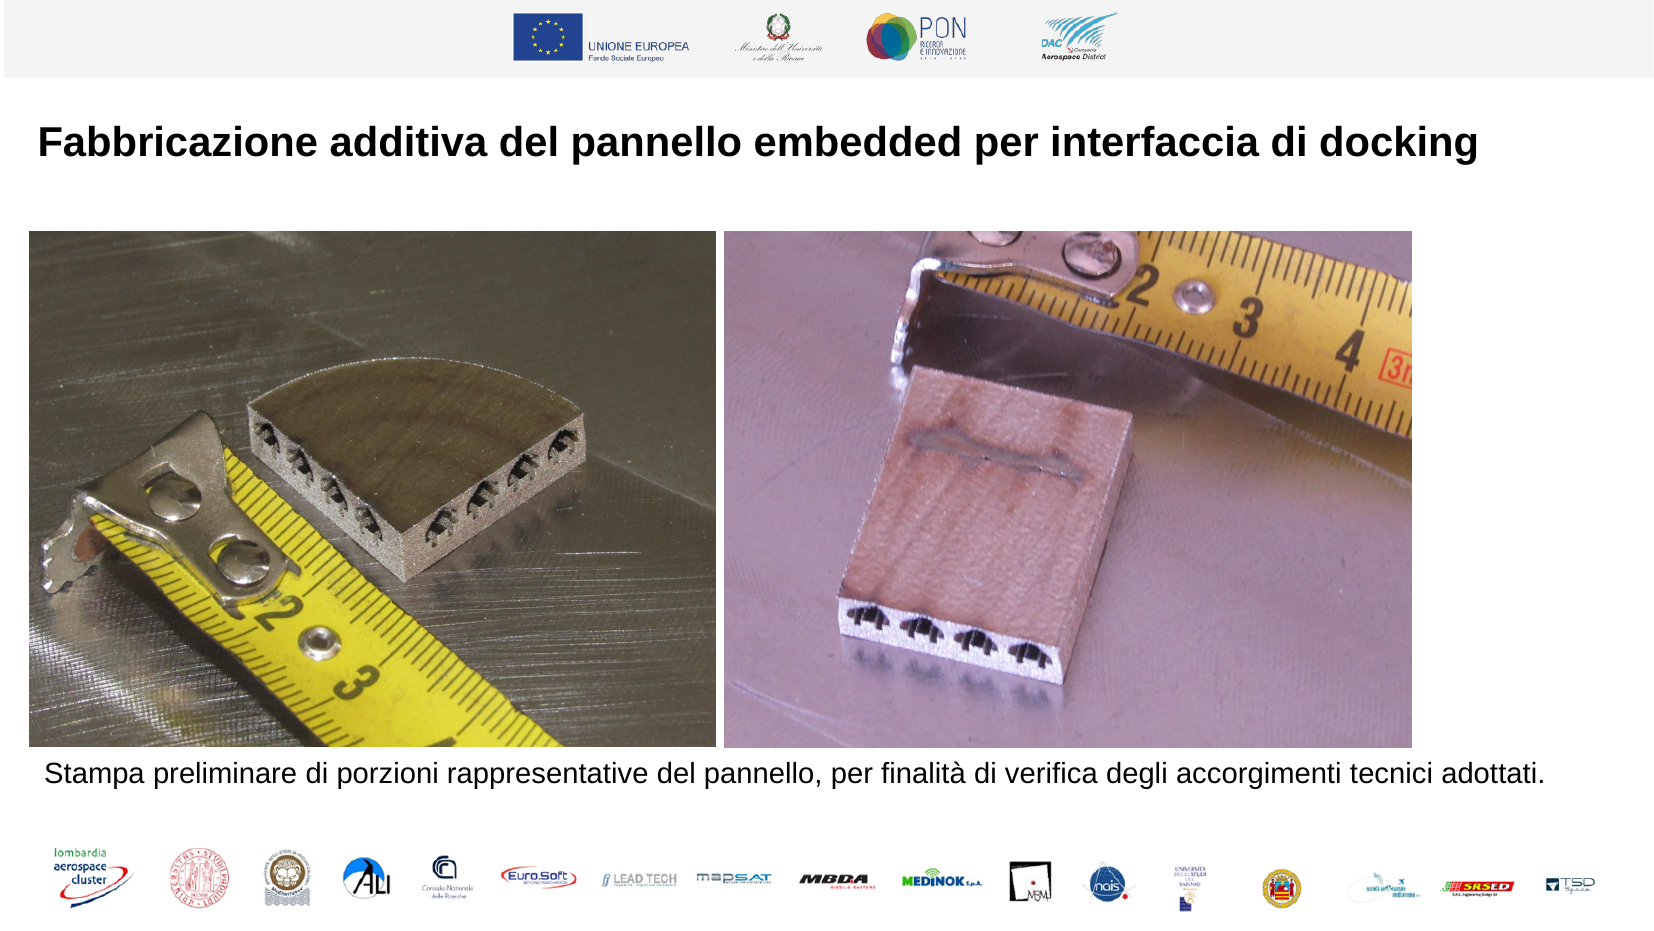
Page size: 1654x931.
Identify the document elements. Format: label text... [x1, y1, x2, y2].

picture [4, 0, 1654, 78]
text_box Stampa preliminare di porzioni rappresentative del pannello, per finalità di verifica degli accorgimenti tecnici adottati. [29, 746, 1628, 836]
picture [29, 231, 716, 746]
picture [54, 848, 1595, 931]
picture [724, 231, 1412, 746]
text_box Fabbricazione additiva del pannello embedded per interfaccia di docking [22, 107, 1628, 295]
